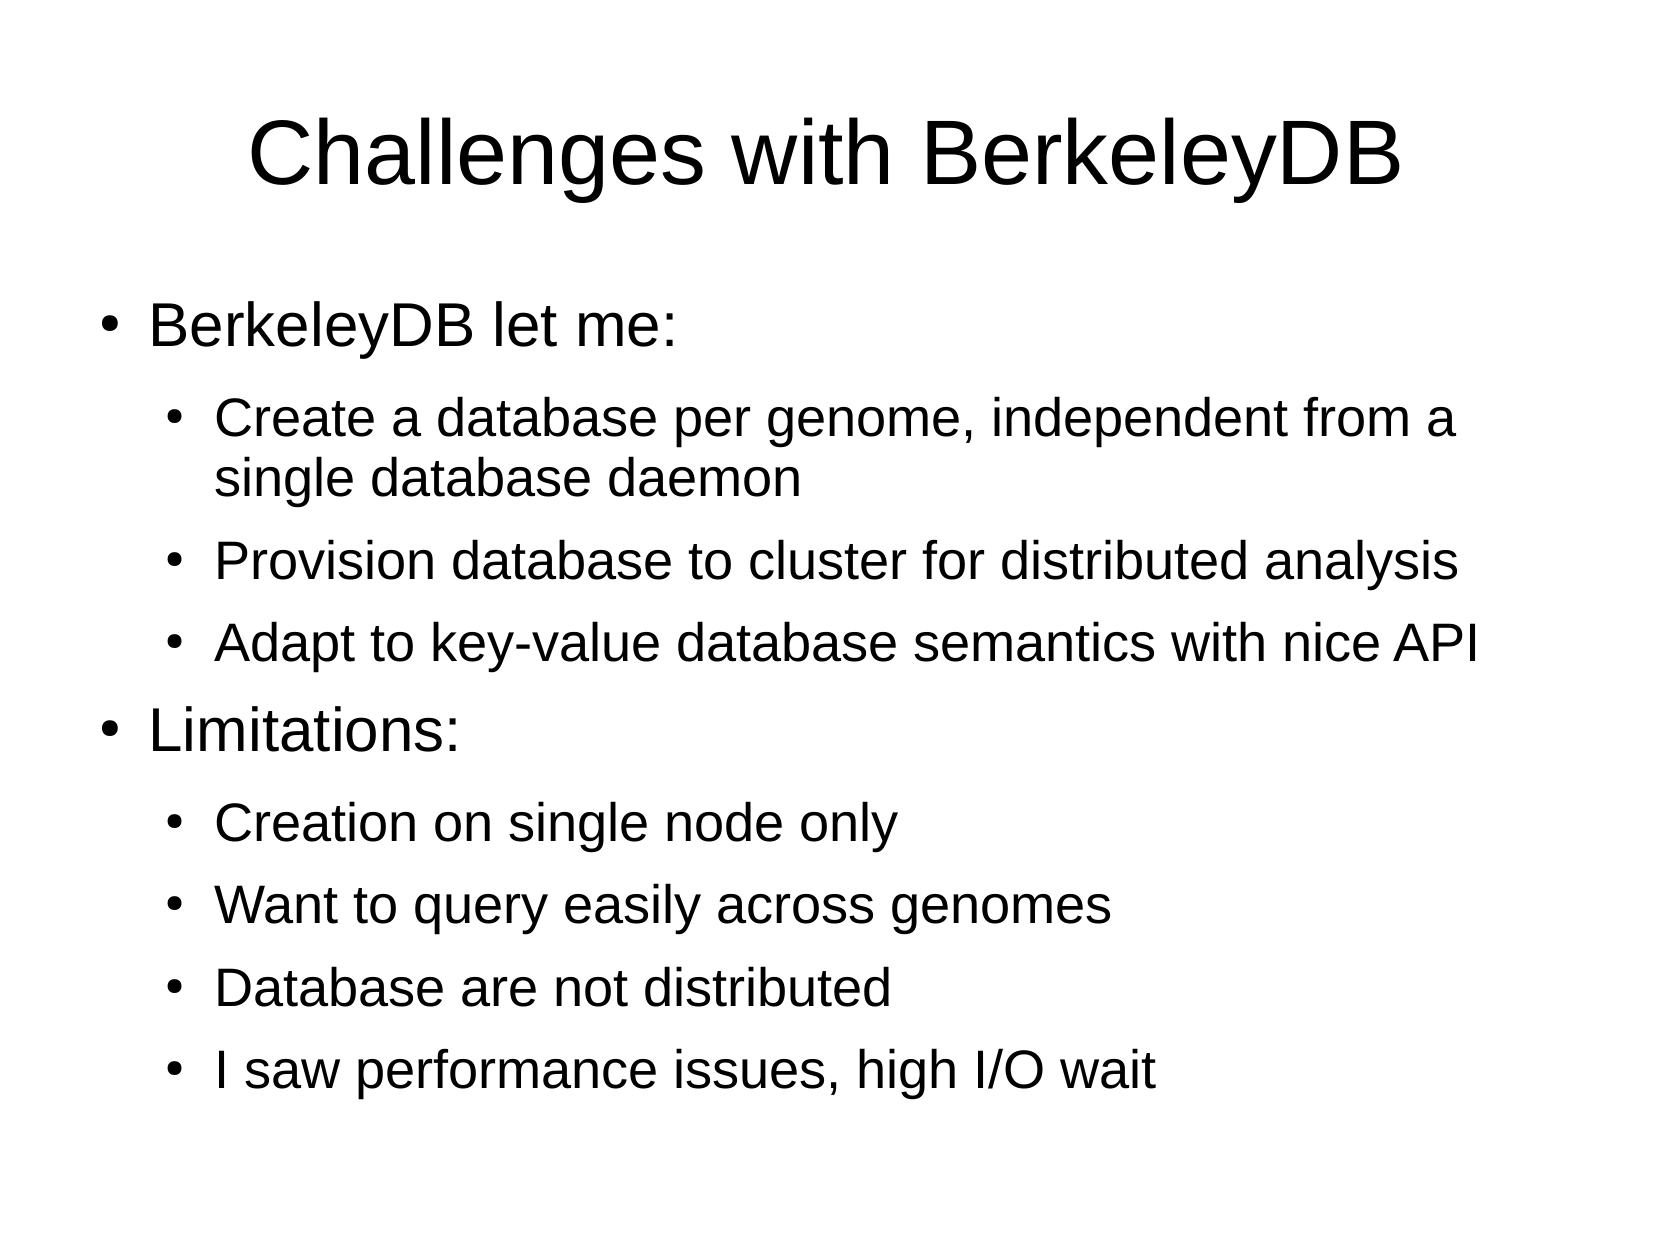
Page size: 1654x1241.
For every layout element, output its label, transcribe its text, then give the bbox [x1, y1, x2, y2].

title Challenges with BerkeleyDB [82, 56, 1571, 250]
list BerkeleyDB let me: Create a database per genome, independent from a single database daemon Provision database to cluster for distributed analysis Adapt to key-value database semantics with nice API Limitations: Creation on single node only Want to query easily across genomes Database are not distributed I saw performance issues, high I/O wait [82, 290, 1571, 1109]
